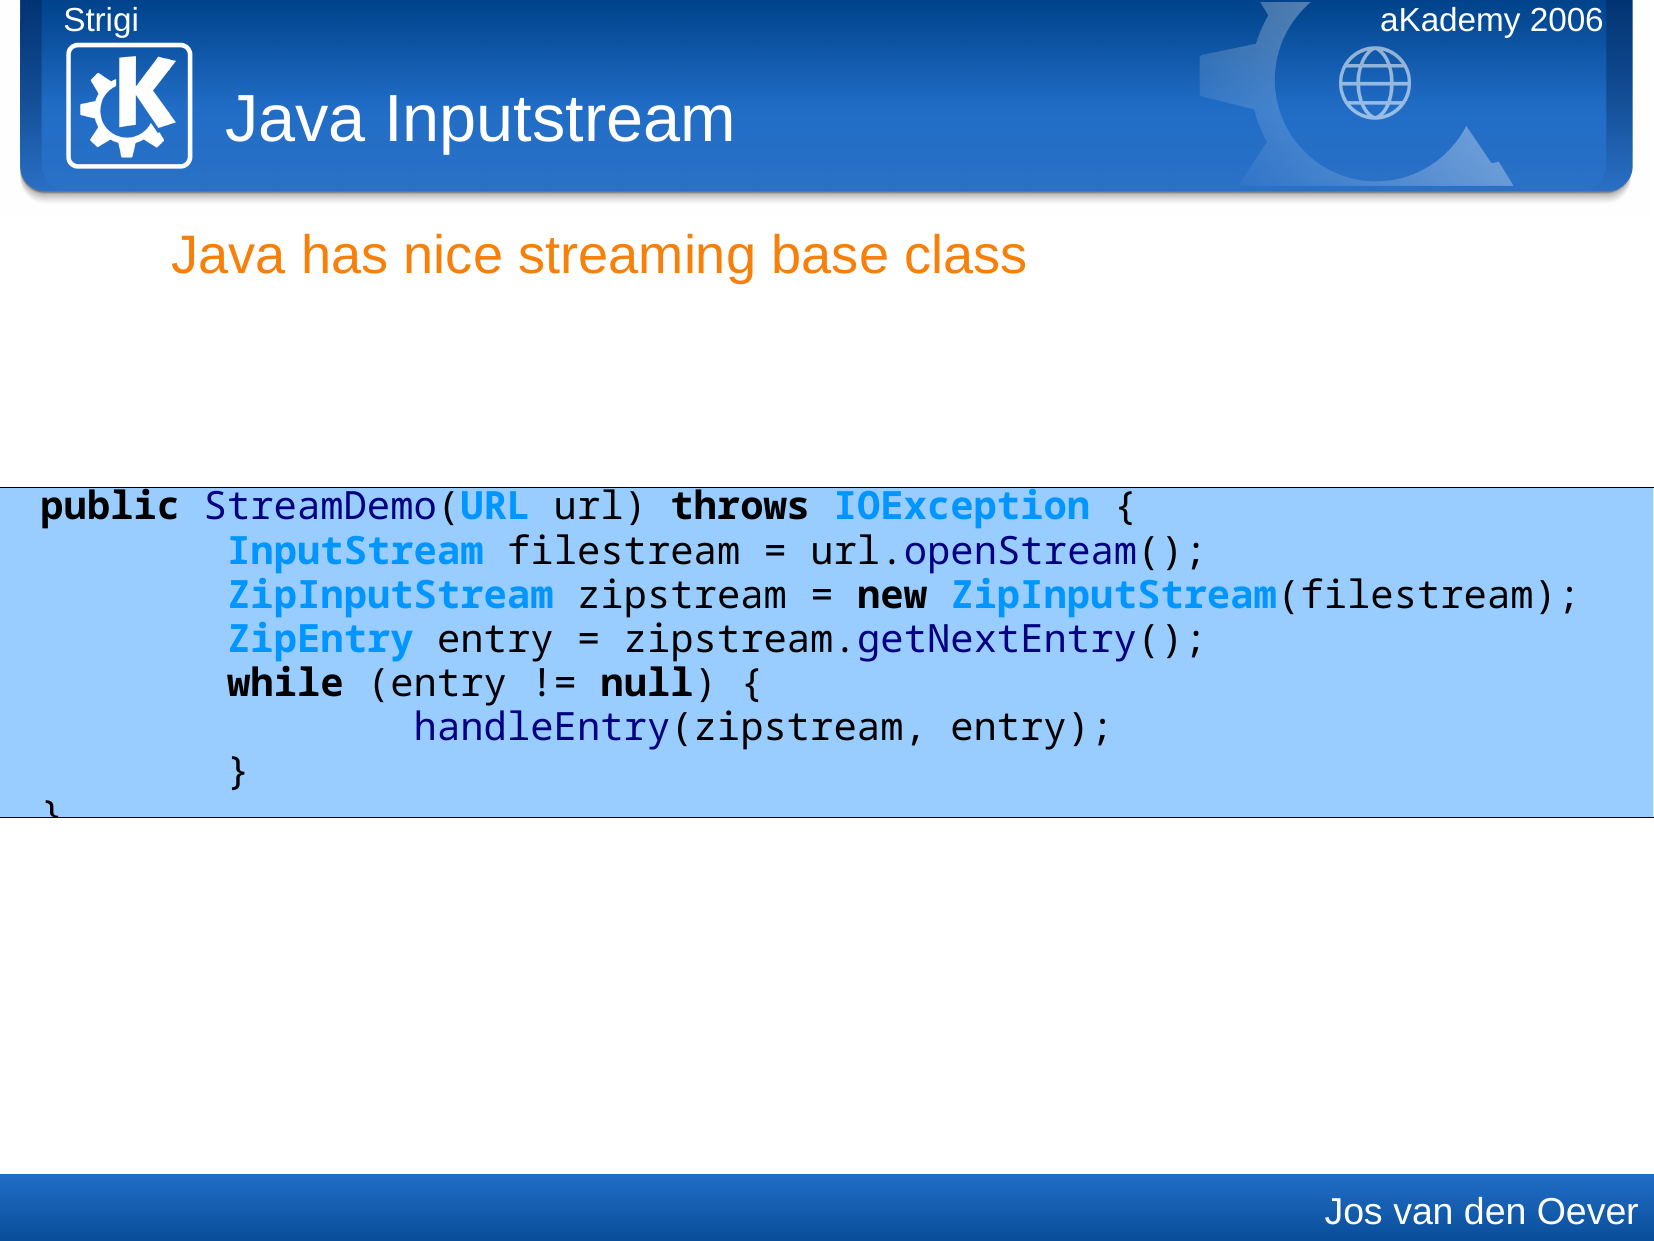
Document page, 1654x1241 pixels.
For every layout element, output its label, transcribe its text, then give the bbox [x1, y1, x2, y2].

picture [0, 0, 1652, 216]
chart [0, 487, 1654, 818]
title Java Inputstream [225, 49, 1571, 188]
list Java has nice streaming base class [82, 225, 1571, 647]
